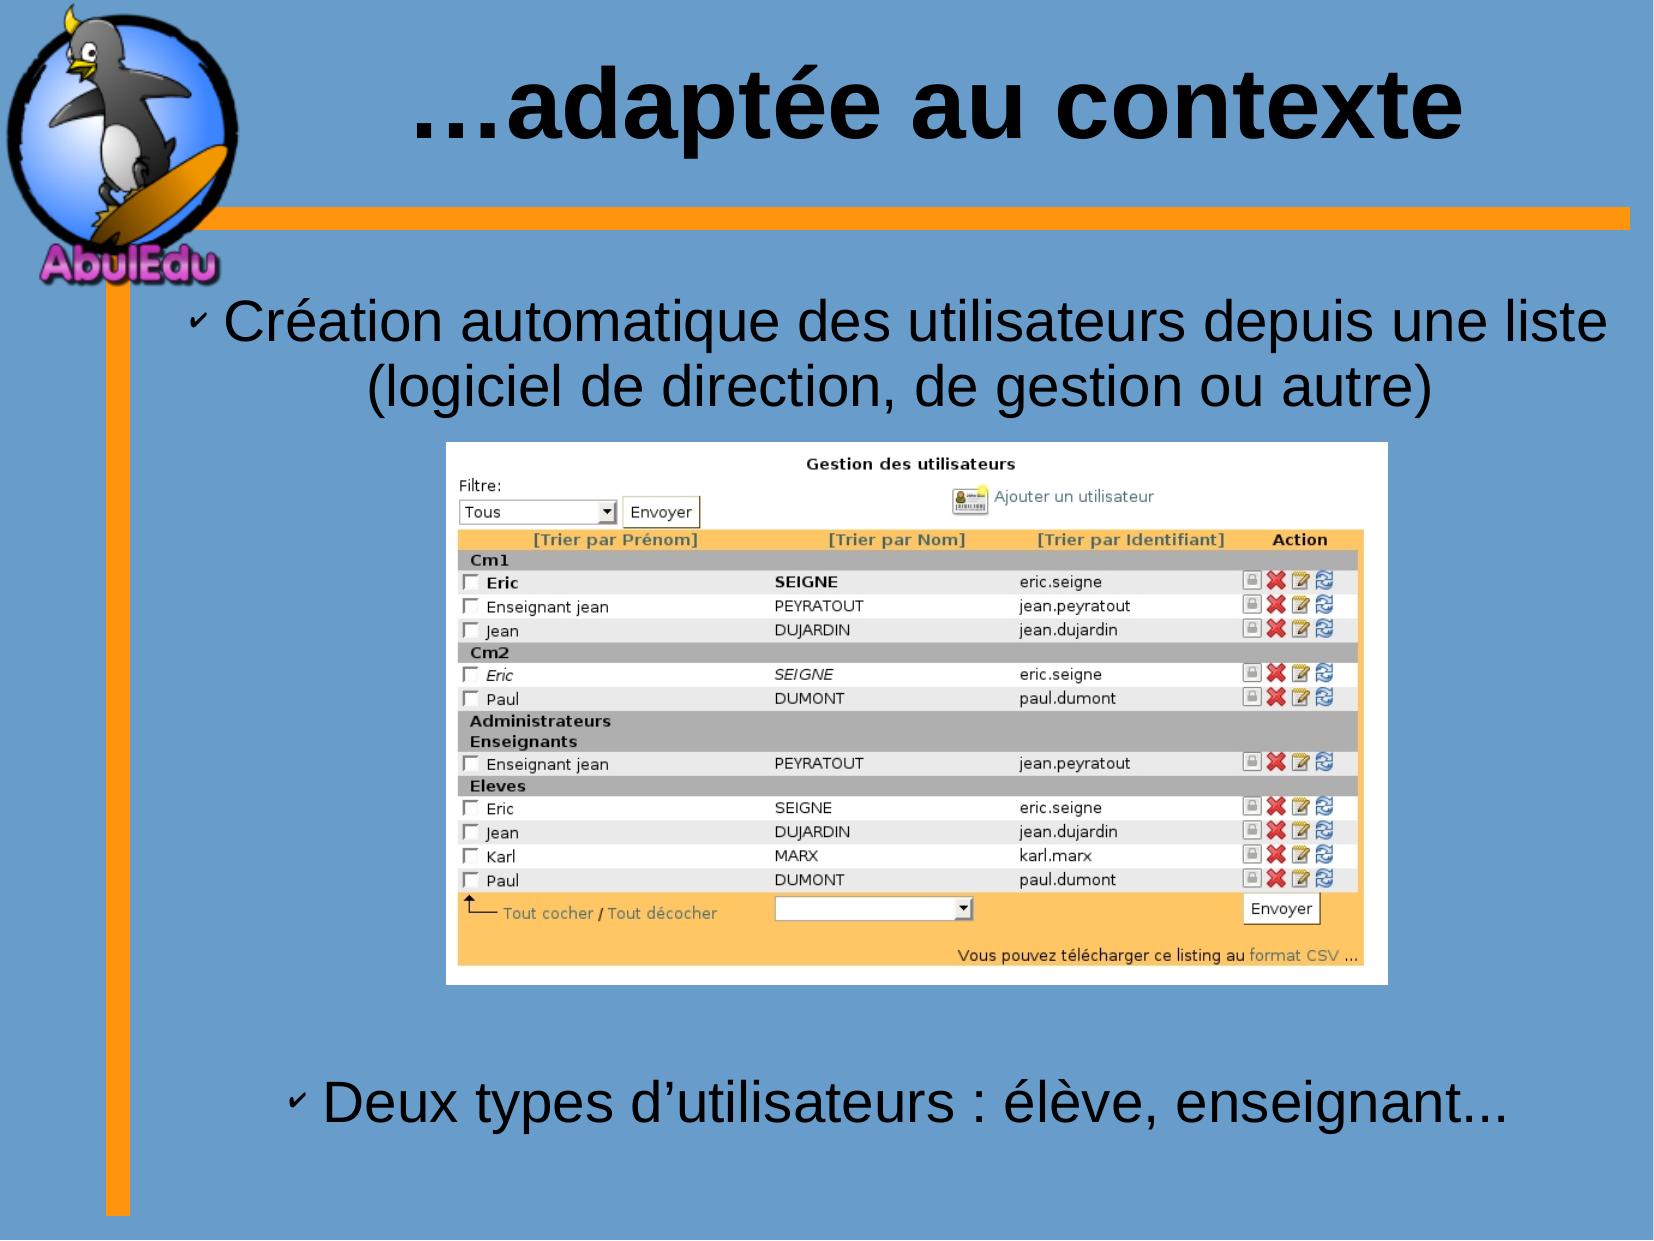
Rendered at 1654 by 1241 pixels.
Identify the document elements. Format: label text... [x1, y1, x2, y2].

picture [446, 442, 1388, 985]
picture [0, 0, 248, 292]
title …adaptée au contexte [248, 0, 1636, 208]
subtitle Création automatique des utilisateurs depuis une liste (logiciel de direction, de gestion ou autre) Deux types d’utilisateurs : élève, enseignant... [177, 288, 1625, 1200]
